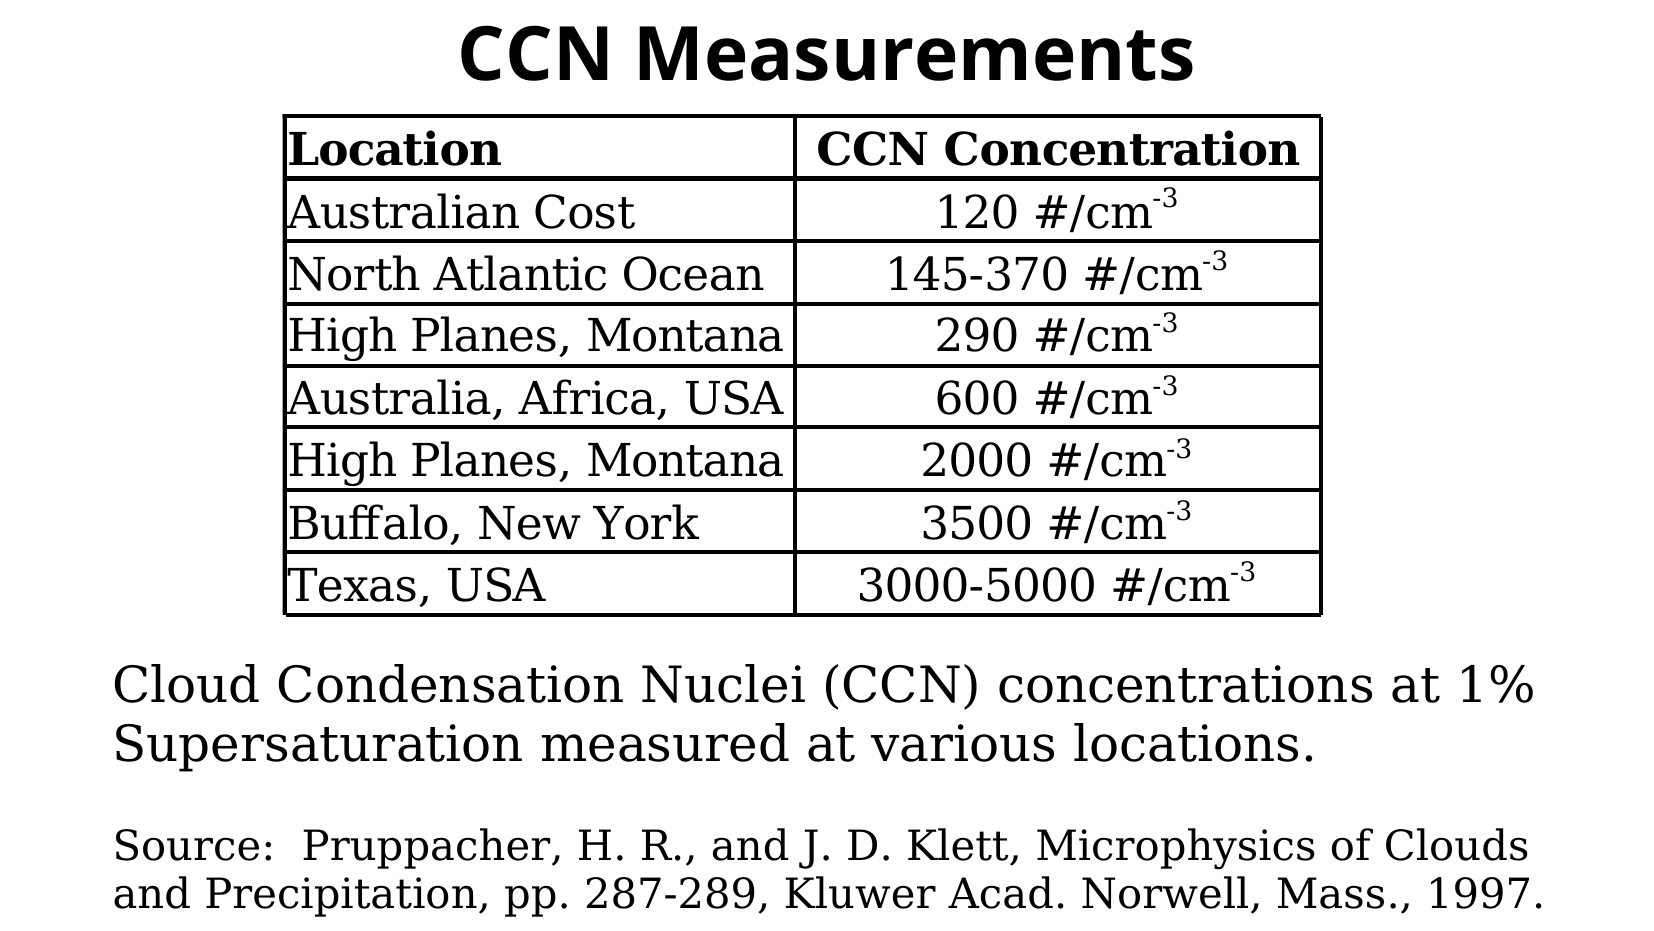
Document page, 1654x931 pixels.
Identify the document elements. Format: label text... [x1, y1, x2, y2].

picture [282, 113, 1327, 617]
title CCN Measurements [0, 5, 1654, 107]
text_box Cloud Condensation Nuclei (CCN) concentrations at 1% Supersaturation measured at various locations. Source: Pruppacher, H. R., and J. D. Klett, Microphysics of Clouds and Precipitation, pp. 287-289, Kluwer Acad. Norwell, Mass., 1997. [0, 655, 1613, 931]
